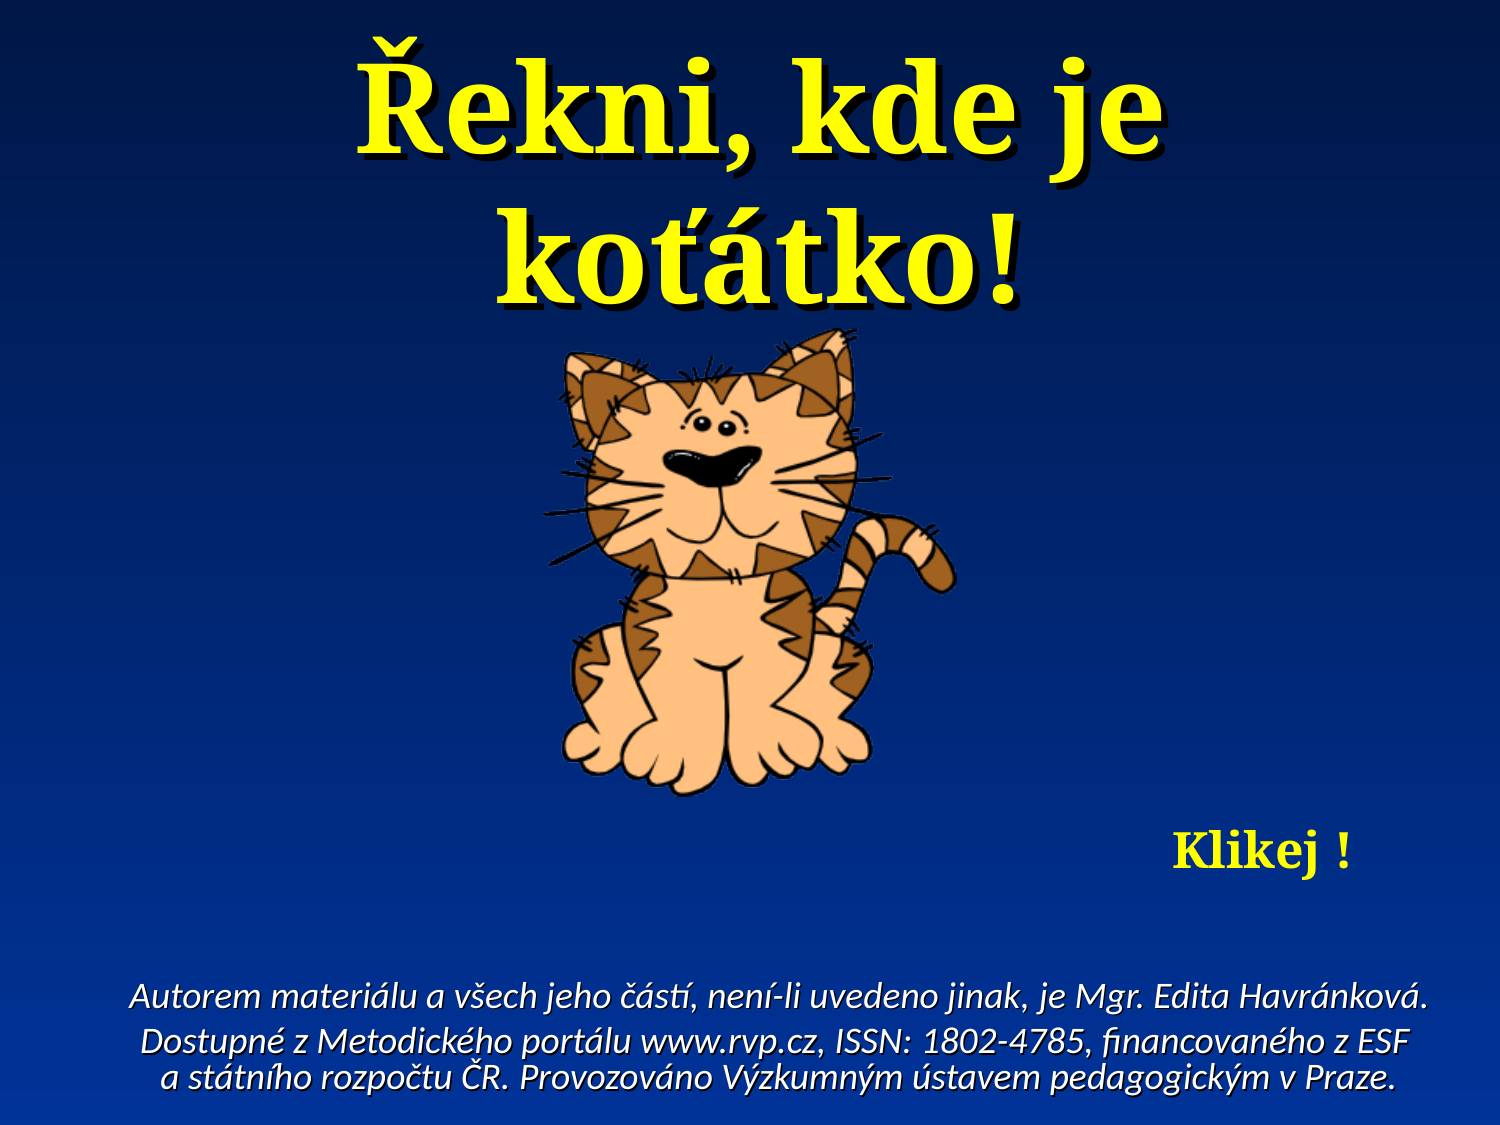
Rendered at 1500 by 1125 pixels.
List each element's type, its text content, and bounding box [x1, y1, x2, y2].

picture [543, 328, 957, 797]
subtitle Autorem materiálu a všech jeho částí, není-li uvedeno jinak, je Mgr. Edita Havránková. Dostupné z Metodického portálu www.rvp.cz, ISSN: 1802-4785, financovaného z ESF a státního rozpočtu ČR. Provozováno Výzkumným ústavem pedagogickým v Praze. [100, 971, 1459, 1125]
text_box Klikej ! [1157, 810, 1500, 978]
title Řekni, kde je koťátko! [123, 78, 1399, 279]
